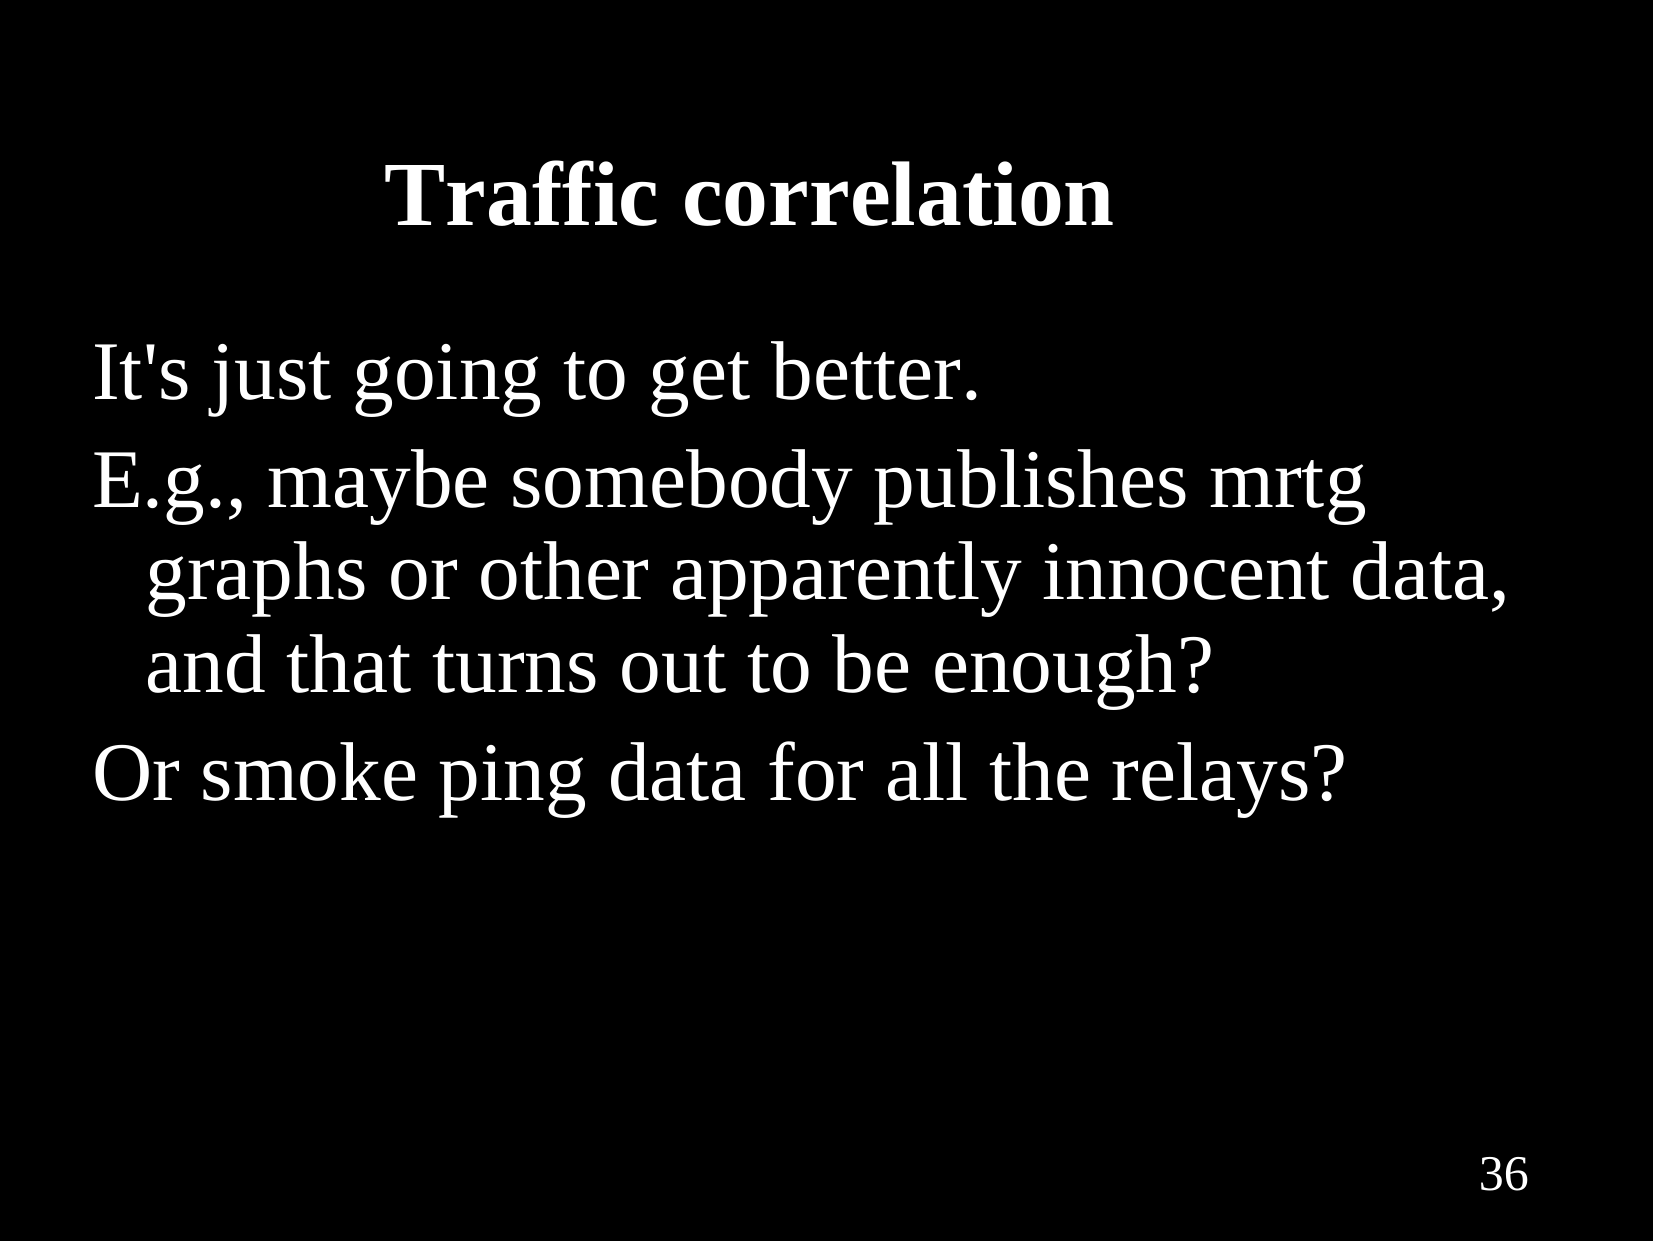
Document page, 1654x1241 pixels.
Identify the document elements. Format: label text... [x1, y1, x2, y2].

list It's just going to get better. E.g., maybe somebody publishes mrtg graphs or other apparently innocent data, and that turns out to be enough? Or smoke ping data for all the relays? [74, 325, 1540, 1123]
title Traffic correlation [112, 100, 1388, 289]
